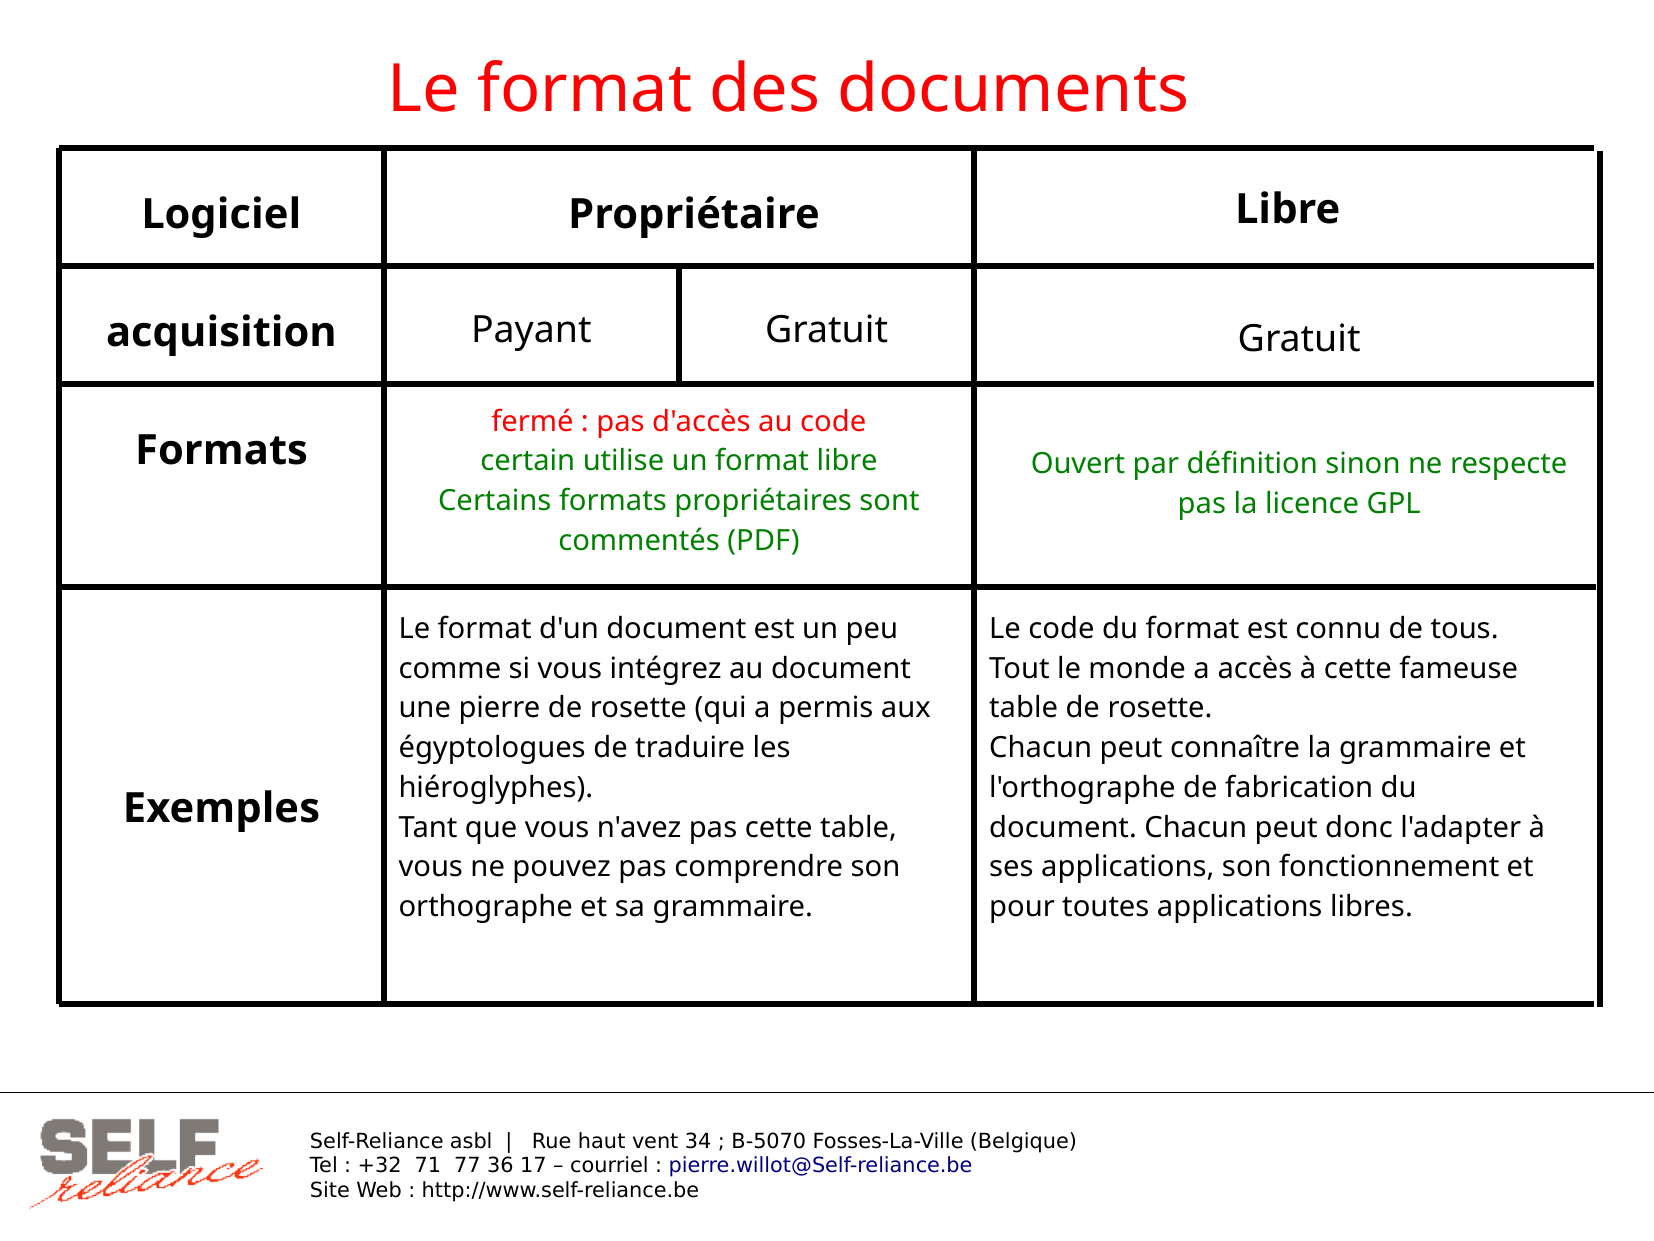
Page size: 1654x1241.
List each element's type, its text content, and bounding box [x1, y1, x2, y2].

text_box Self-Reliance asbl | Rue haut vent 34 ; B-5070 Fosses-La-Ville (Belgique) Tel : +32 71 77 36 17 – courriel : pierre.willot@Self-reliance.be Site Web : http://www.self-reliance.be [295, 1122, 1388, 1210]
text_box Formats [59, 409, 383, 502]
text_box fermé : pas d'accès au code certain utilise un format libre Certains formats propriétaires sont commentés (PDF) [383, 392, 975, 609]
text_box Exemples [59, 767, 383, 861]
text_box Le format d'un document est un peu comme si vous intégrez au document une pierre de rosette (qui a permis aux égyptologues de traduire les hiéroglyphes). Tant que vous n'avez pas cette table, vous ne pouvez pas comprendre son orthographe et sa grammaire. [383, 609, 974, 1017]
text_box Le code du format est connu de tous. Tout le monde a accès à cette fameuse table de rosette. Chacun peut connaître la grammaire et l'orthographe de fabrication du document. Chacun peut donc l'adapter à ses applications, son fonctionnement et pour toutes applications libres. [974, 599, 1565, 1017]
text_box Payant [413, 295, 650, 375]
text_box Le format des documents [236, 29, 1359, 166]
text_box acquisition [59, 291, 384, 384]
text_box Libre [1036, 168, 1539, 261]
text_box Gratuit [1181, 304, 1418, 384]
text_box Logiciel [59, 173, 384, 266]
text_box Gratuit [708, 295, 945, 375]
picture [28, 1116, 263, 1214]
text_box Ouvert par définition sinon ne respecte pas la licence GPL [1003, 395, 1595, 562]
text_box Propriétaire [442, 173, 945, 266]
